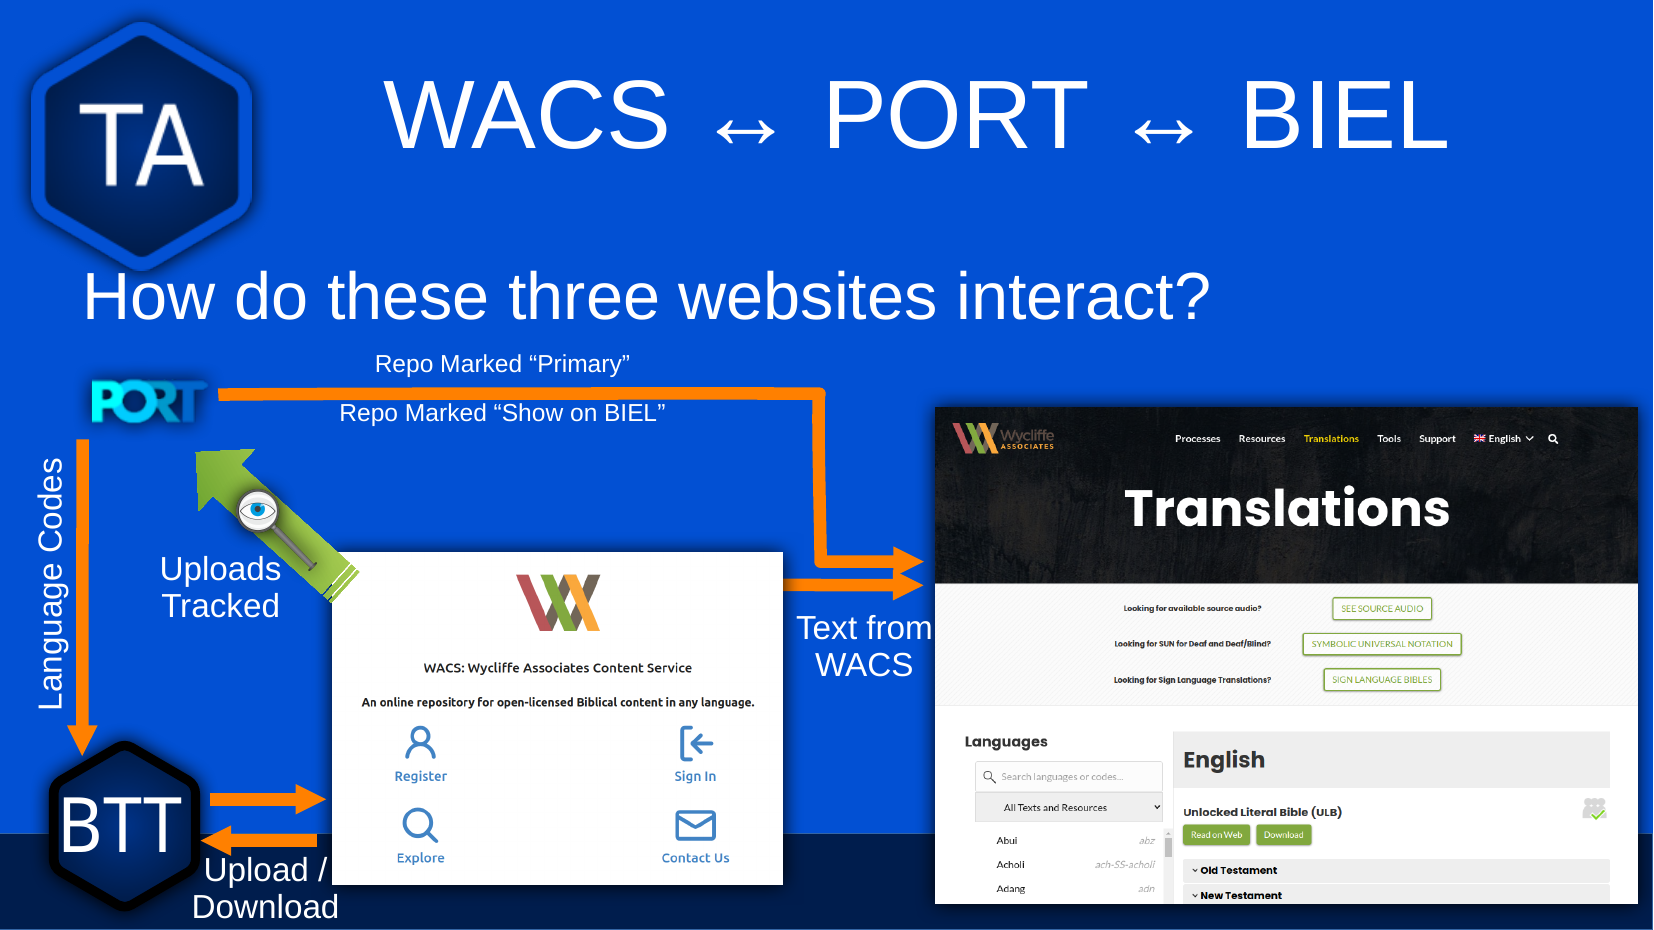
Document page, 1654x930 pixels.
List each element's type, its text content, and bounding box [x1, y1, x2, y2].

list Uploads Tracked [142, 550, 299, 629]
list Text from WACS [786, 609, 943, 688]
picture [70, 372, 230, 432]
list Upload / Download [187, 851, 344, 930]
list Repo Marked “Primary” Repo Marked “Show on BIEL” [320, 349, 686, 429]
list Language Codes [31, 439, 83, 730]
picture [935, 407, 1638, 904]
picture [31, 22, 252, 271]
picture [236, 489, 317, 571]
picture [332, 552, 783, 885]
title WACS ↔ PORT ↔ BIEL [263, 37, 1571, 193]
picture [27, 729, 222, 924]
text_box [195, 449, 268, 517]
list How do these three websites interact? [82, 258, 1571, 347]
text_box [299, 533, 360, 603]
